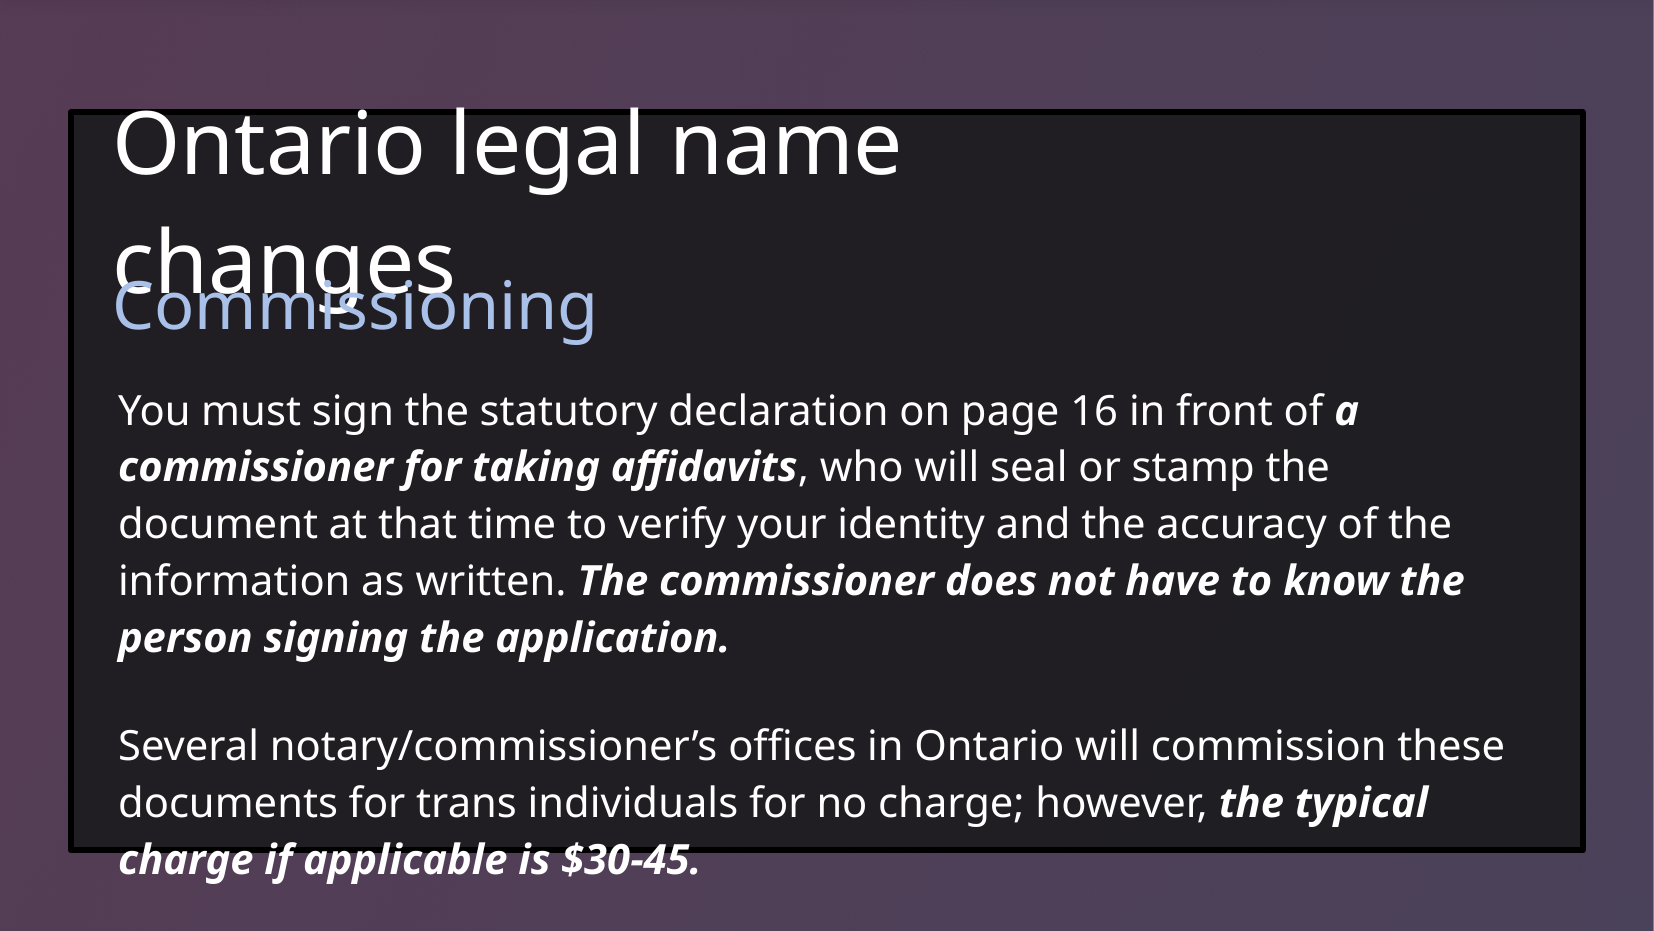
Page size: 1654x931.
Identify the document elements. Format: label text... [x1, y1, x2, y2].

text_box [534, 133, 560, 147]
text_box [199, 253, 242, 257]
text_box [126, 117, 167, 147]
title Ontario legal name changes [112, 147, 1223, 253]
text_box [464, 112, 630, 147]
picture [0, 0, 1654, 931]
text_box [817, 133, 839, 147]
text_box [249, 253, 264, 257]
text_box [275, 253, 295, 257]
text_box [195, 133, 219, 147]
text_box [302, 253, 320, 257]
text_box [158, 112, 456, 147]
text_box [327, 253, 347, 257]
text_box [172, 253, 192, 257]
text_box [381, 253, 400, 257]
text_box You must sign the statutory declaration on page 16 in front of a commissioner for taking affidavits, who will seal or stamp the document at that time to verify your identity and the accuracy of the information as written. The commissioner does not have to know the person signing the application. Several notary/commissioner’s offices in Ontario will commission these documents for trans individuals for no charge; however, the typical charge if applicable is $30-45. [118, 380, 1536, 801]
text_box [684, 133, 708, 147]
title Commissioning [112, 257, 1093, 349]
text_box [70, 112, 1583, 851]
text_box [485, 133, 509, 146]
text_box [787, 133, 809, 147]
text_box [866, 133, 890, 146]
text_box [128, 253, 161, 257]
text_box [357, 253, 374, 257]
text_box [386, 133, 413, 147]
text_box [407, 253, 419, 257]
